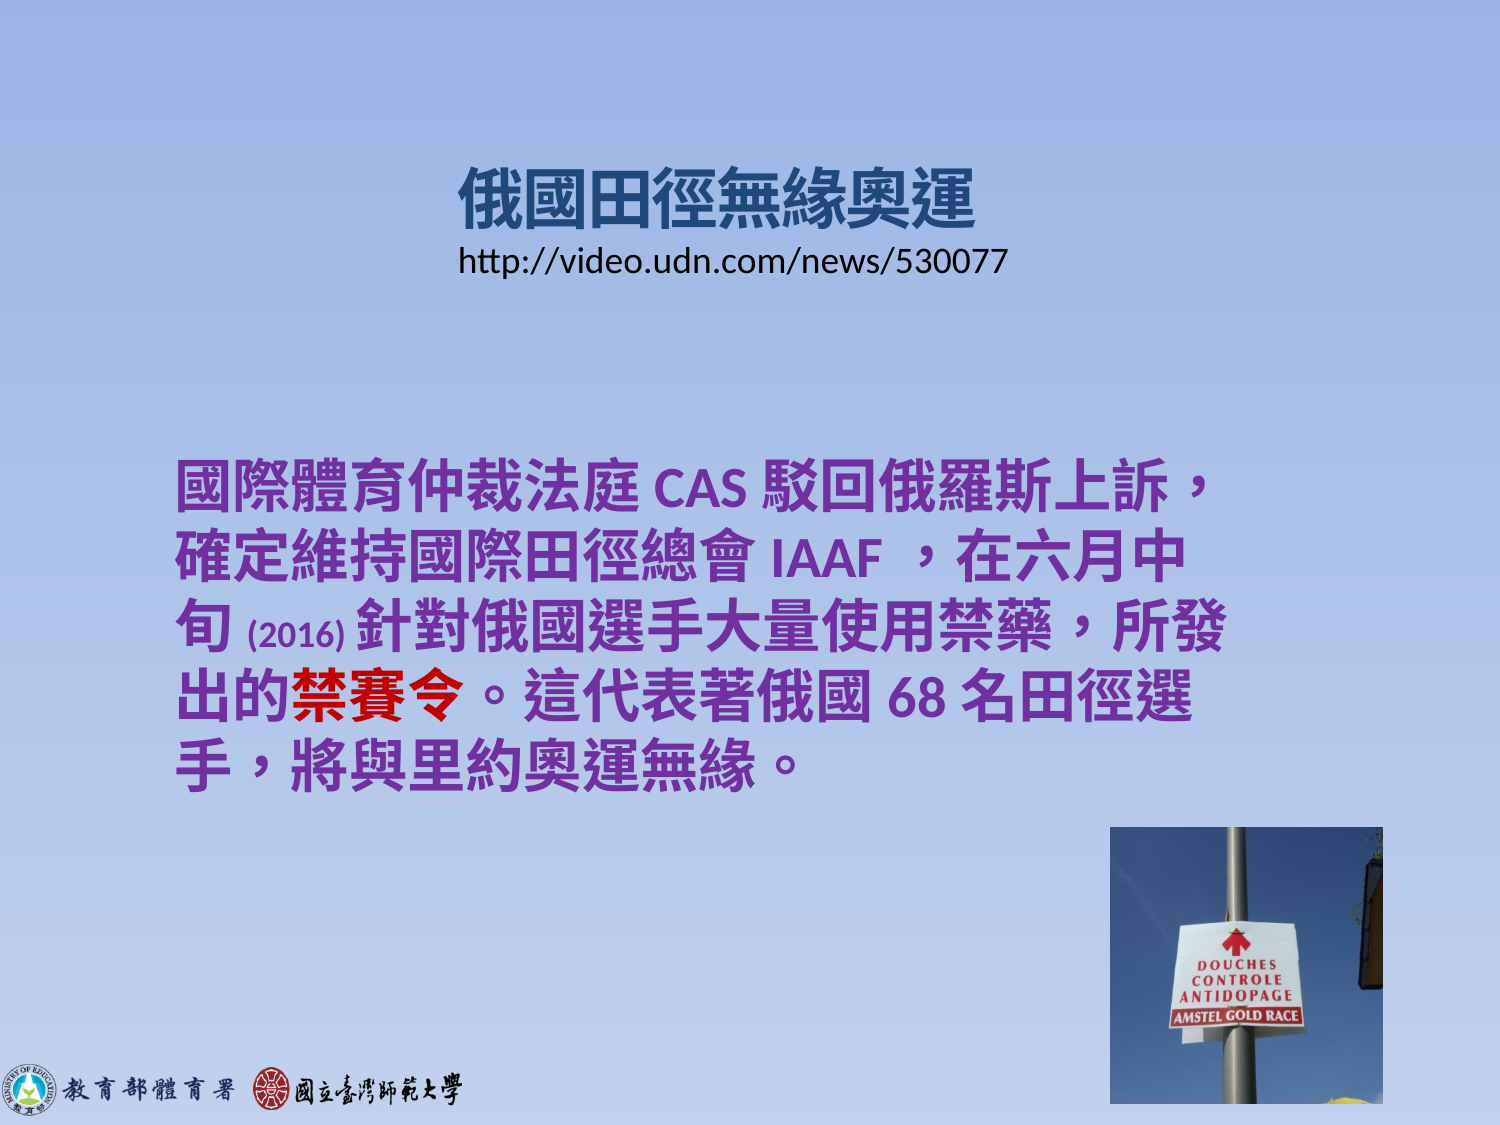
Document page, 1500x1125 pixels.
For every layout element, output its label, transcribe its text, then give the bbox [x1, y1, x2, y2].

text_box 俄國田徑無緣奧運 http://video.udn.com/news/530077 [443, 149, 1026, 289]
text_box 國際體育仲裁法庭CAS駁回俄羅斯上訴，確定維持國際田徑總會IAAF，在六月中旬(2016)針對俄國選手大量使用禁藥，所發出的禁賽令。這代表著俄國68名田徑選手，將與里約奧運無緣。 [159, 441, 1246, 806]
picture [1110, 827, 1383, 1104]
